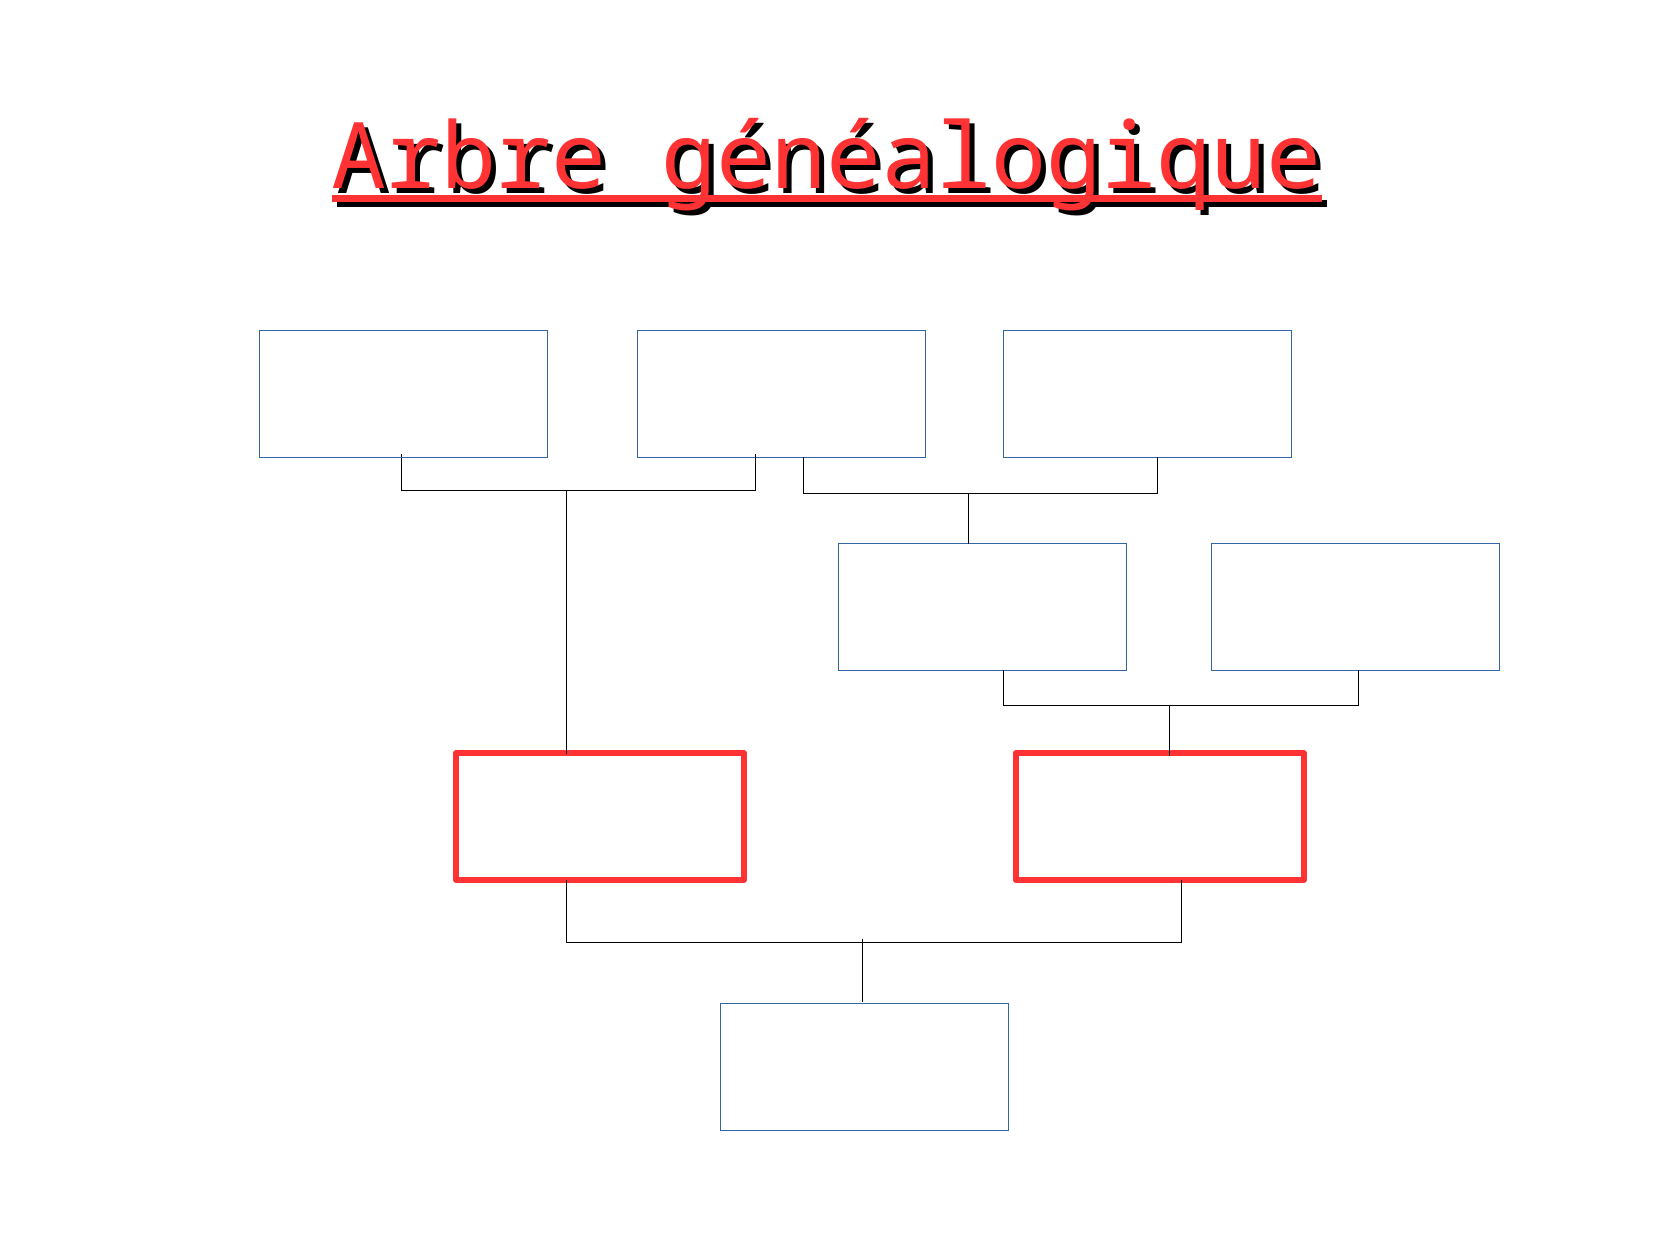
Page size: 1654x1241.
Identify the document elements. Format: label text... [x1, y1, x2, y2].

text_box [456, 753, 745, 881]
title Arbre généalogique [82, 48, 1571, 258]
